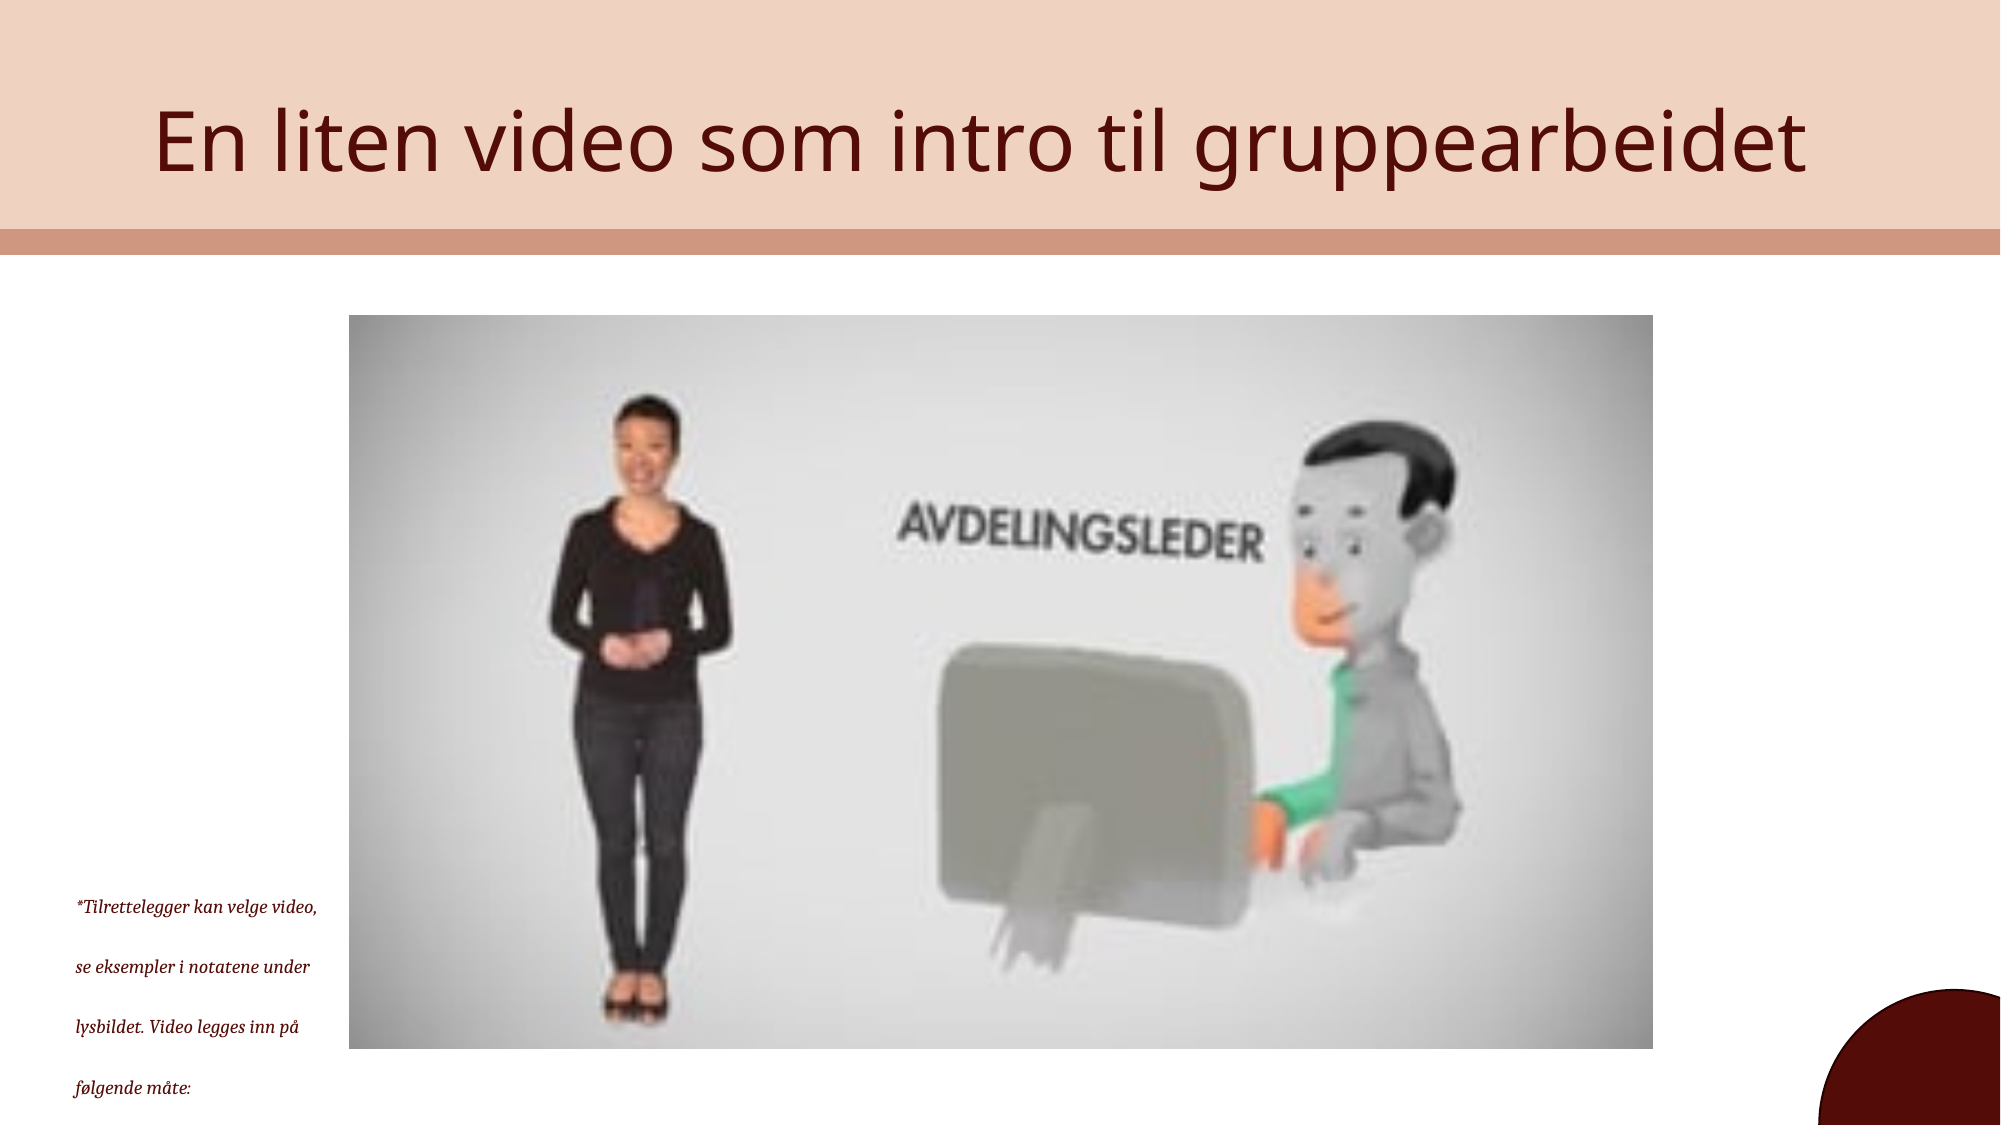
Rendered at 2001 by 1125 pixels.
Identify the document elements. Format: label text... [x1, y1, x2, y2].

text_box *Tilrettelegger kan velge video, se eksempler i notatene under lysbildet. Video legges inn på følgende måte: Insert – Video – Online video [60, 849, 348, 1049]
text_box 6 [1785, 1042, 1970, 1103]
title En liten video som intro til gruppearbeidet [137, 59, 1863, 230]
picture [349, 316, 1653, 1049]
